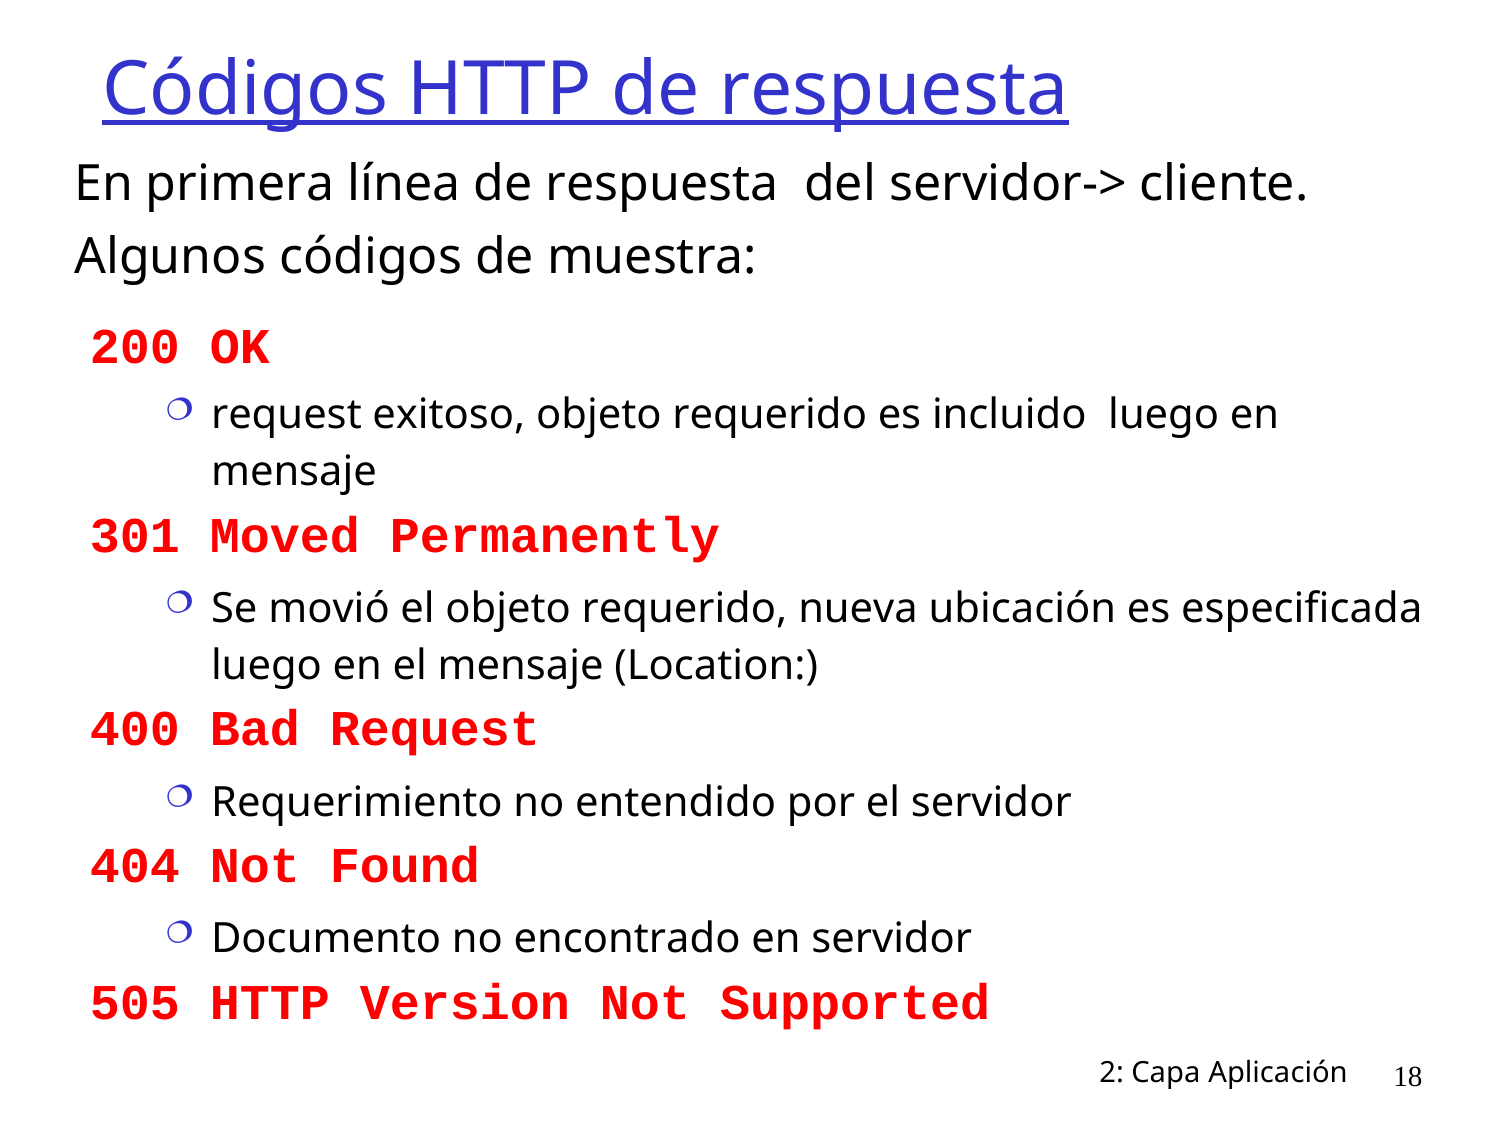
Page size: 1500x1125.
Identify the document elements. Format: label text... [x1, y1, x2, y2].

list 200 OK request exitoso, objeto requerido es incluido luego en mensaje 301 Moved Permanently Se movió el objeto requerido, nueva ubicación es especificada luego en el mensaje (Location:) 400 Bad Request Requerimiento no entendido por el servidor 404 Not Found Documento no encontrado en servidor 505 HTTP Version Not Supported [75, 313, 1463, 989]
text_box En primera línea de respuesta del servidor-> cliente. Algunos códigos de muestra: [59, 149, 1434, 292]
title Códigos HTTP de respuesta [87, 23, 1463, 150]
